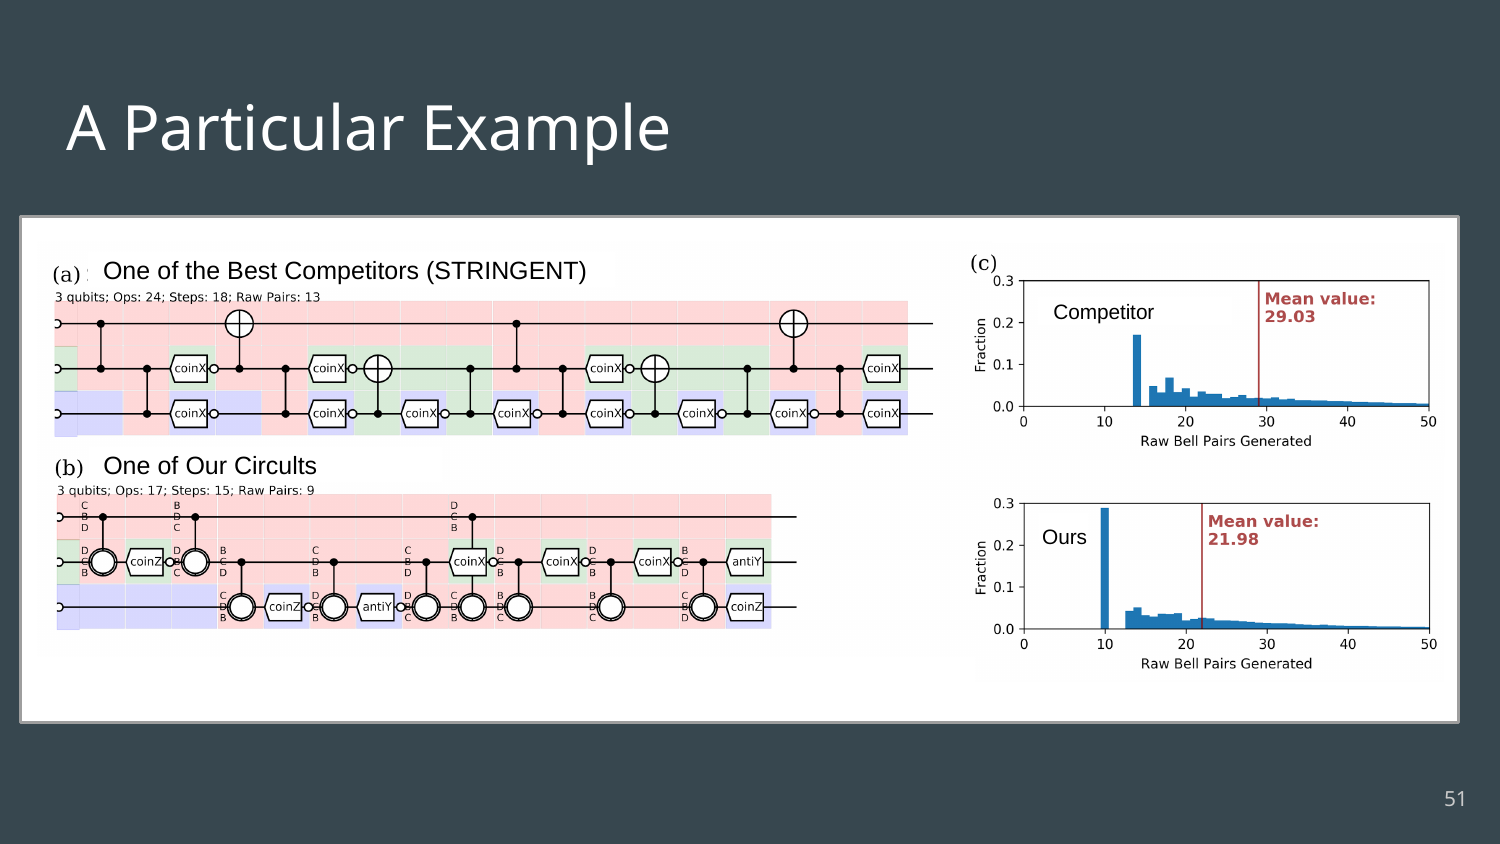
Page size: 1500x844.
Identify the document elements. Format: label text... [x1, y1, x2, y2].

text_box Competitor [1038, 296, 1233, 325]
text_box One of the Best Competitors (STRINGENT) [88, 252, 616, 288]
text_box Ours [1027, 521, 1128, 550]
text_box [20, 216, 1459, 723]
picture [37, 241, 1445, 682]
text_box One of Our Circults [88, 446, 443, 482]
title A Particular Example [51, 72, 1449, 167]
slide_number <number> [1392, 767, 1483, 833]
